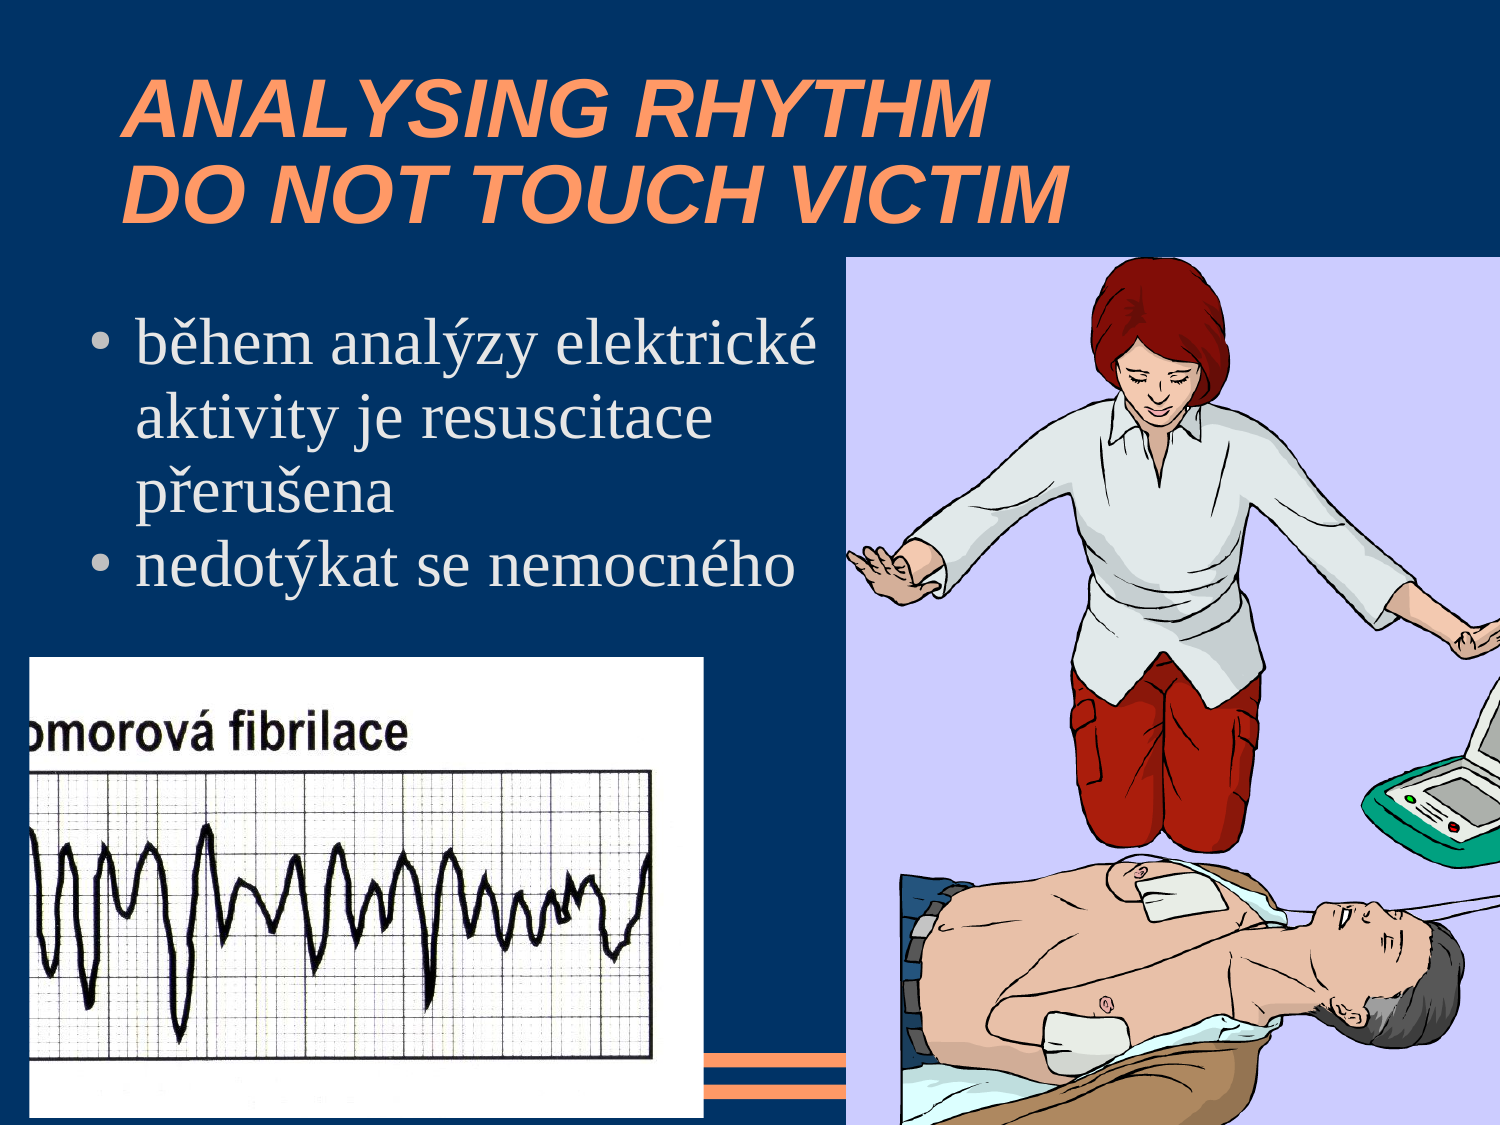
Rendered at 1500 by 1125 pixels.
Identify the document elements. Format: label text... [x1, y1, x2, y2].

picture [29, 657, 709, 1125]
list během analýzy elektrické aktivity je resuscitace přerušena nedotýkat se nemocného [88, 298, 827, 1093]
title ANALYSING RHYTHM DO NOT TOUCH VICTIM [121, 47, 1500, 253]
picture [846, 257, 1500, 1125]
